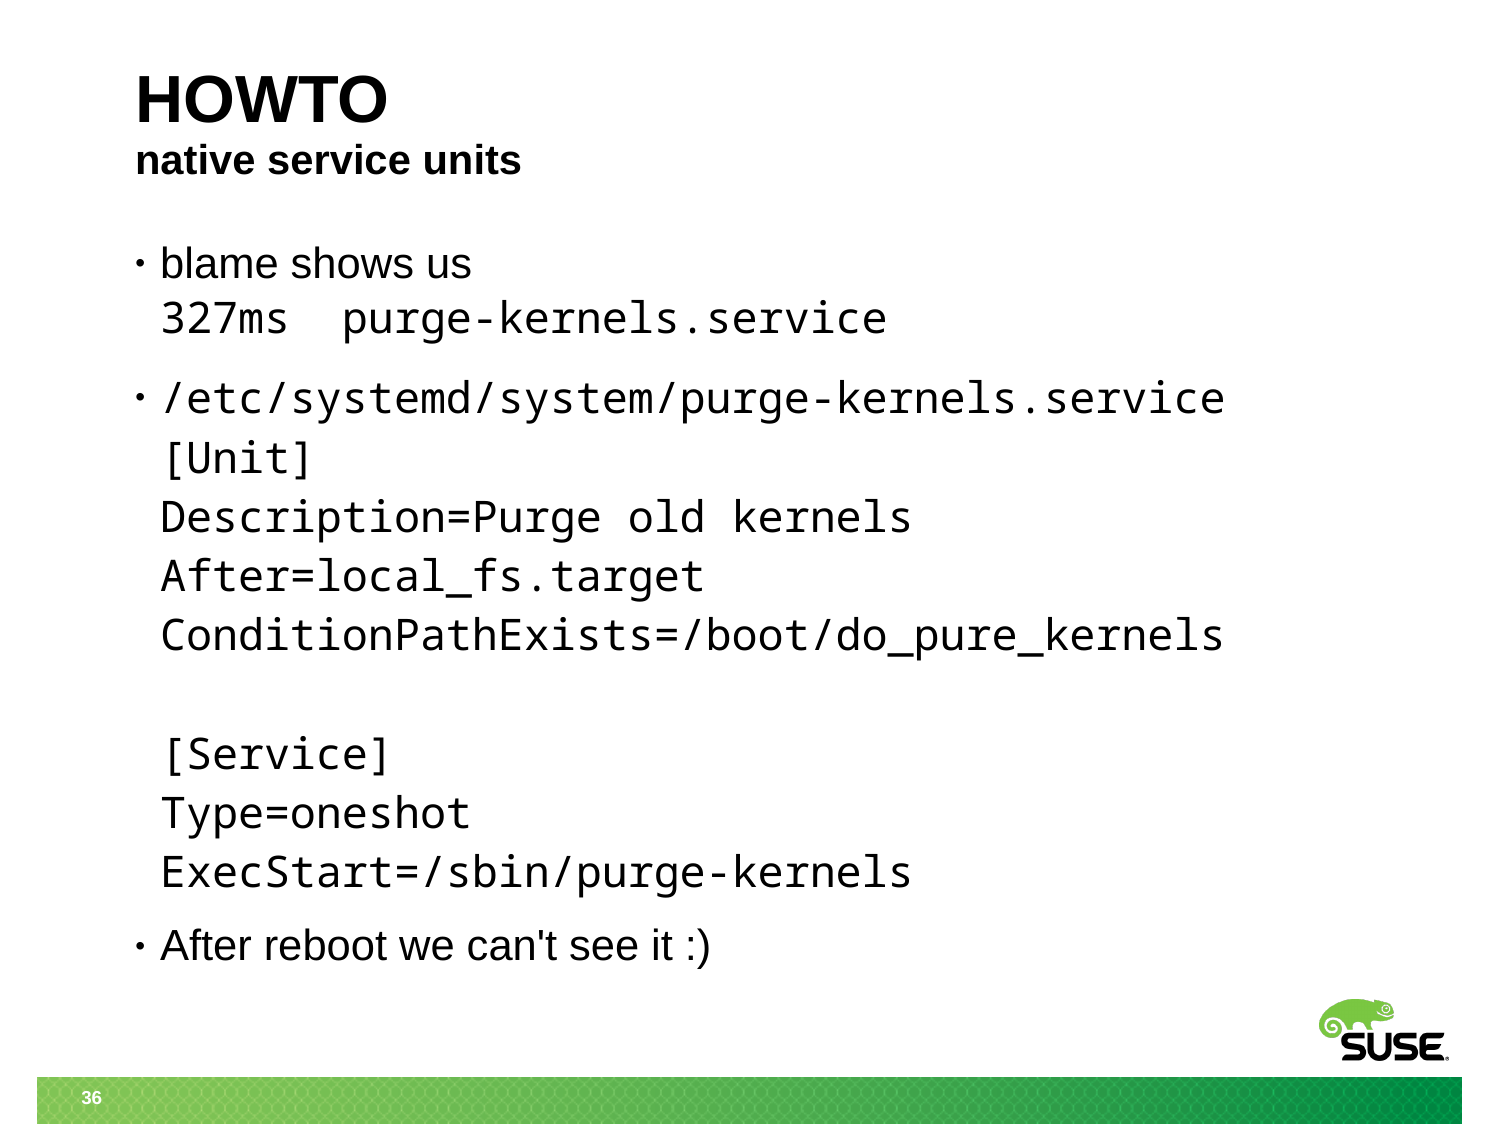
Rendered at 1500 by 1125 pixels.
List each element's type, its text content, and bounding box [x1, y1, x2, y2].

picture [37, 1077, 1462, 1124]
list blame shows us 327ms purge-kernels.service /etc/systemd/system/purge-kernels.service [Unit] Description=Purge old kernels After=local_fs.target ConditionPathExists=/boot/do_pure_kernels [Service] Type=oneshot ExecStart=/sbin/purge-kernels After reboot we can't see it :) [135, 238, 1372, 982]
title HOWTO native service units [135, 41, 1372, 204]
picture [1319, 999, 1449, 1061]
